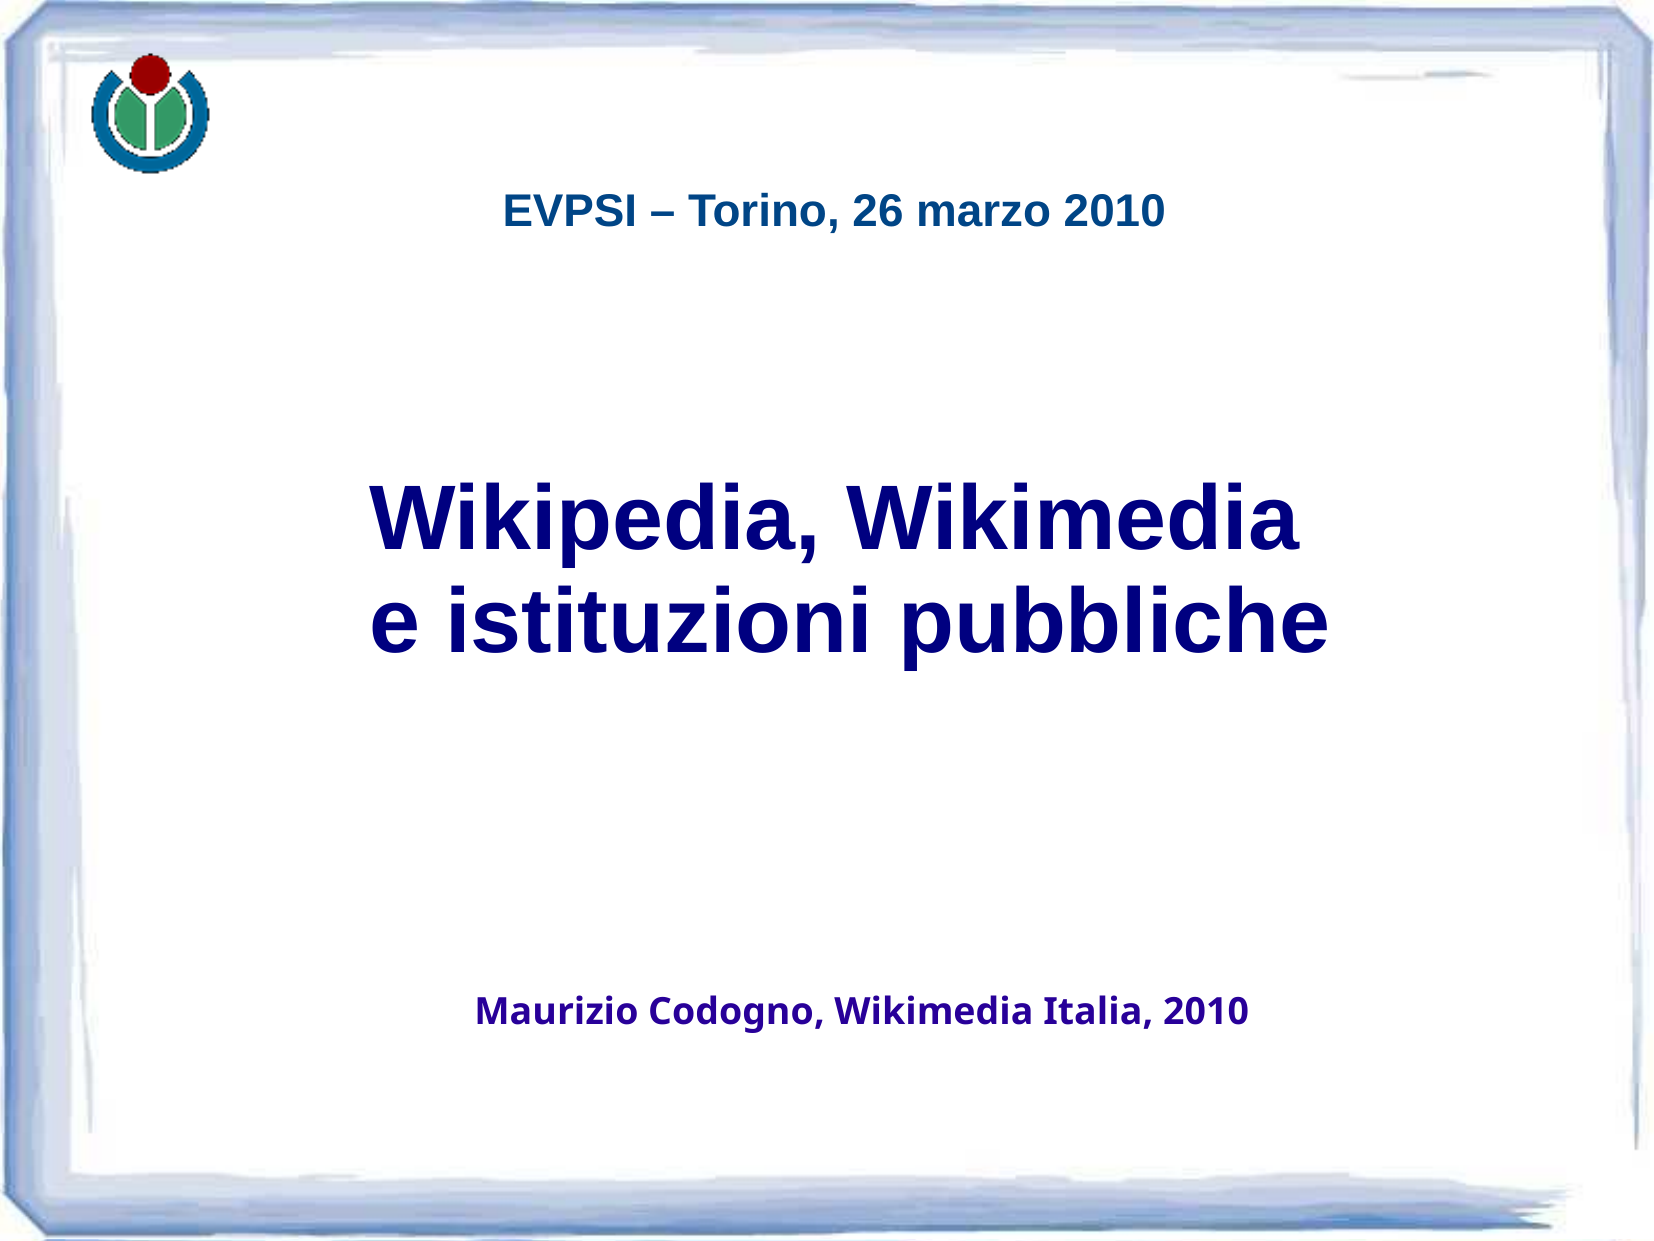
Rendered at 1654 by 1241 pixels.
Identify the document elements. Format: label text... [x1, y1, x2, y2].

text_box EVPSI – Torino, 26 marzo 2010 [487, 177, 1182, 245]
text_box Wikipedia, Wikimedia e istituzioni pubbliche [354, 459, 1347, 680]
picture [0, 0, 1654, 1241]
title Maurizio Codogno, Wikimedia Italia, 2010 [118, 986, 1607, 1034]
subtitle [118, 324, 1571, 986]
